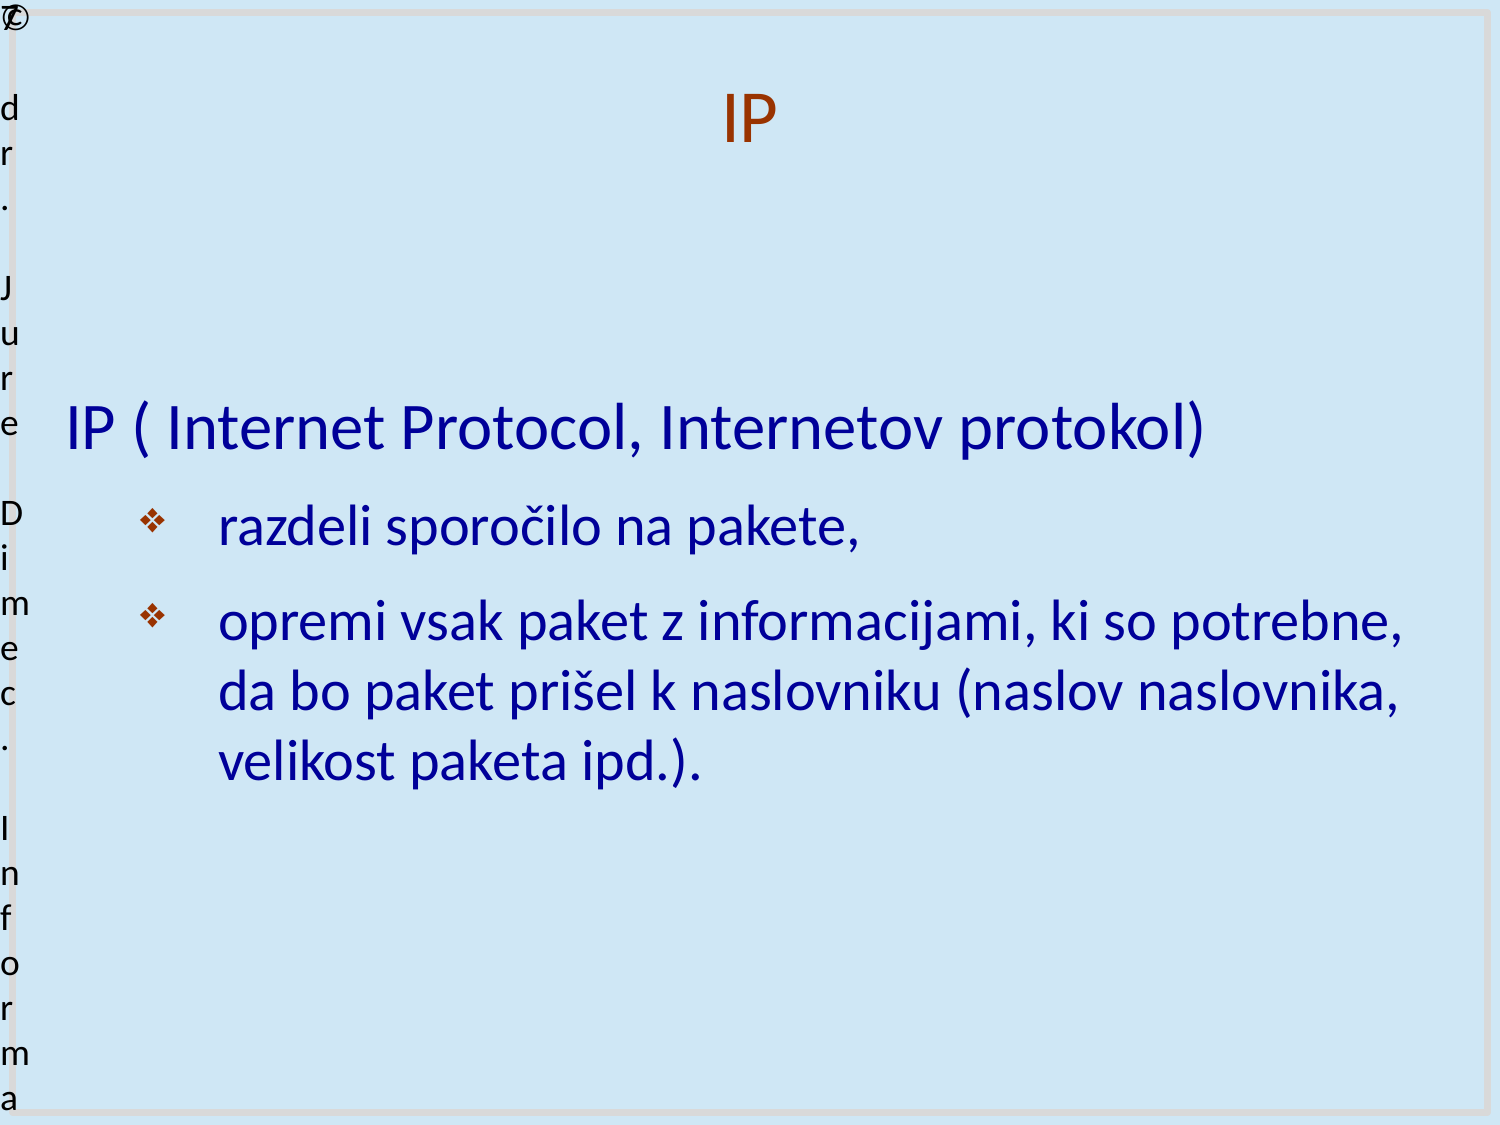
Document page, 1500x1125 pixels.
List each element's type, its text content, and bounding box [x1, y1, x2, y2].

list IP ( Internet Protocol, Internetov protokol) razdeli sporočilo na pakete, opremi vsak paket z informacijami, ki so potrebne, da bo paket prišel k naslovniku (naslov naslovnika, velikost paketa ipd.). [50, 375, 1450, 938]
title IP [112, 50, 1388, 175]
